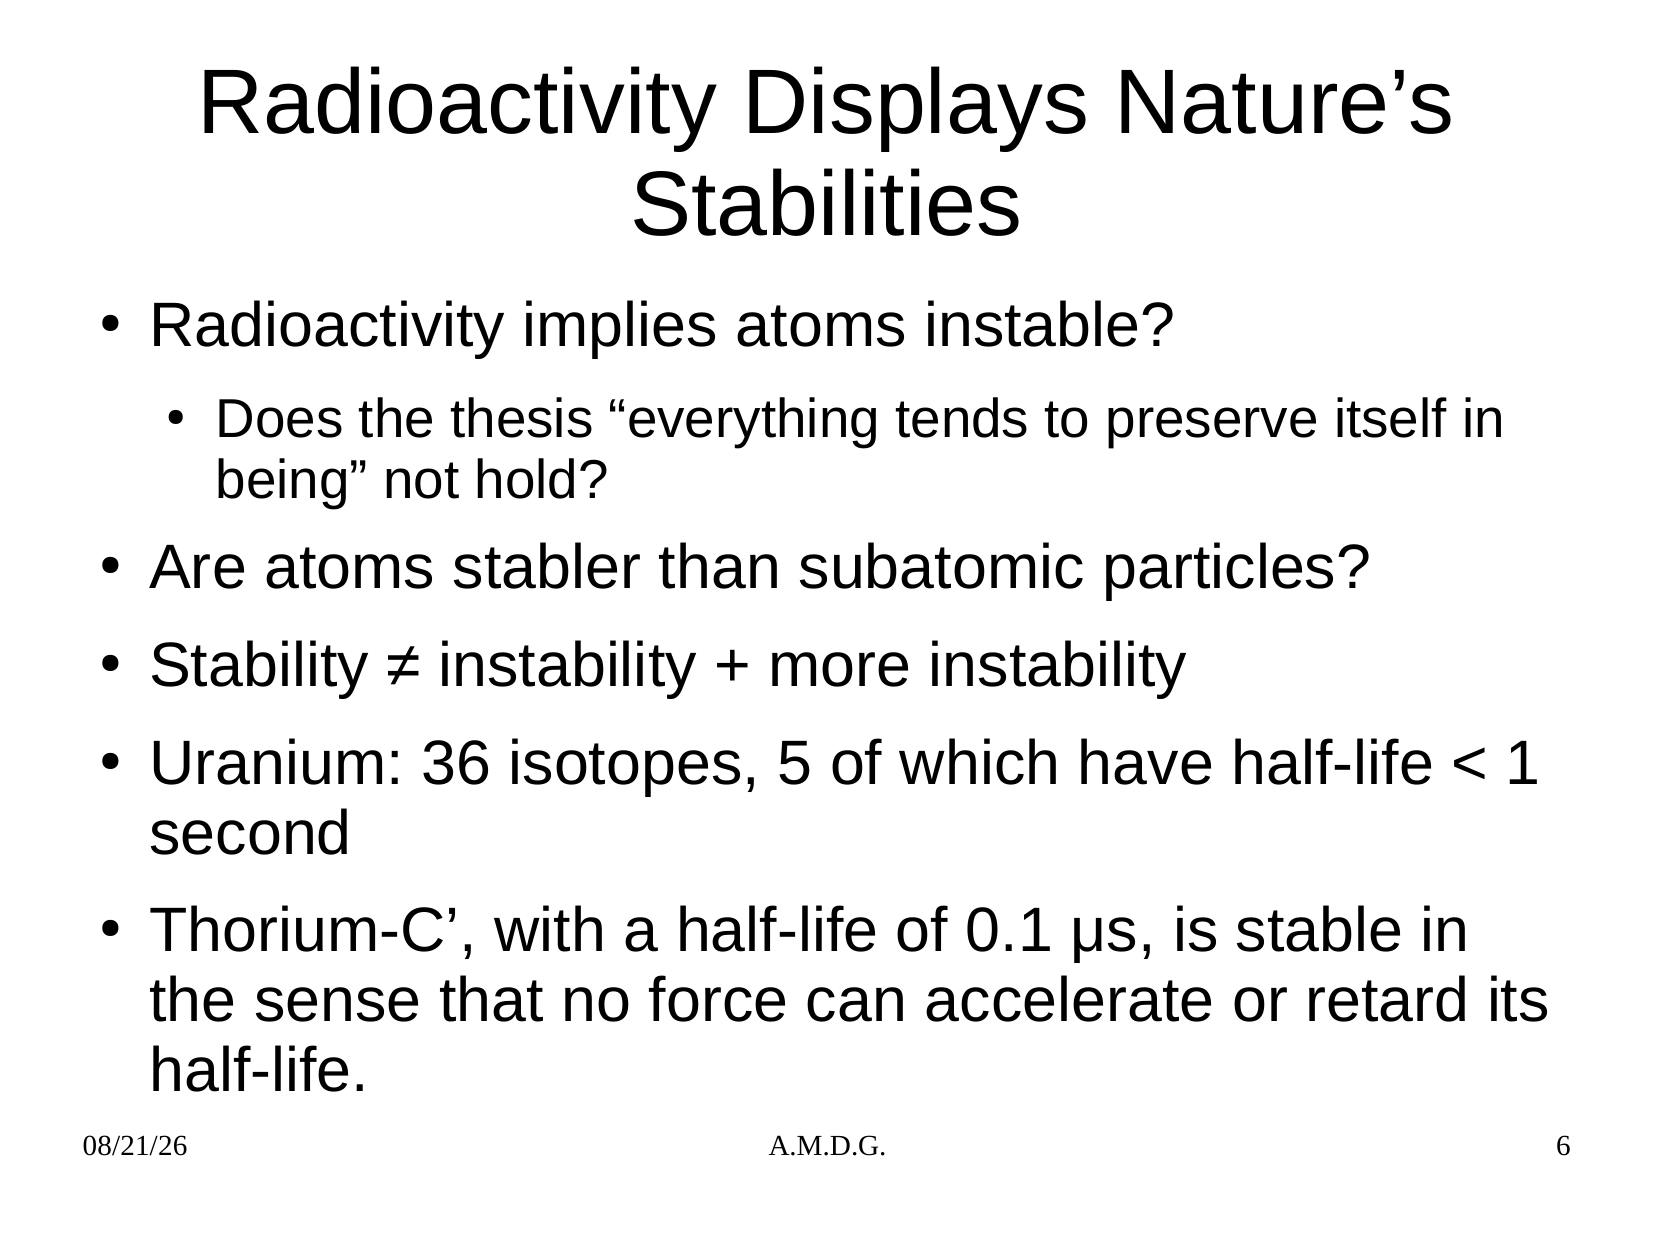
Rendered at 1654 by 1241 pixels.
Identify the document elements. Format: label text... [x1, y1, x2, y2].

title Radioactivity Displays Nature’s Stabilities [82, 49, 1571, 257]
list Radioactivity implies atoms instable? Does the thesis “everything tends to preserve itself in being” not hold? Are atoms stabler than subatomic particles? Stability ≠ instability + more instability Uranium: 36 isotopes, 5 of which have half-life < 1 second Thorium-C’, with a half-life of 0.1 μs, is stable in the sense that no force can accelerate or retard its half-life. [82, 290, 1571, 1109]
